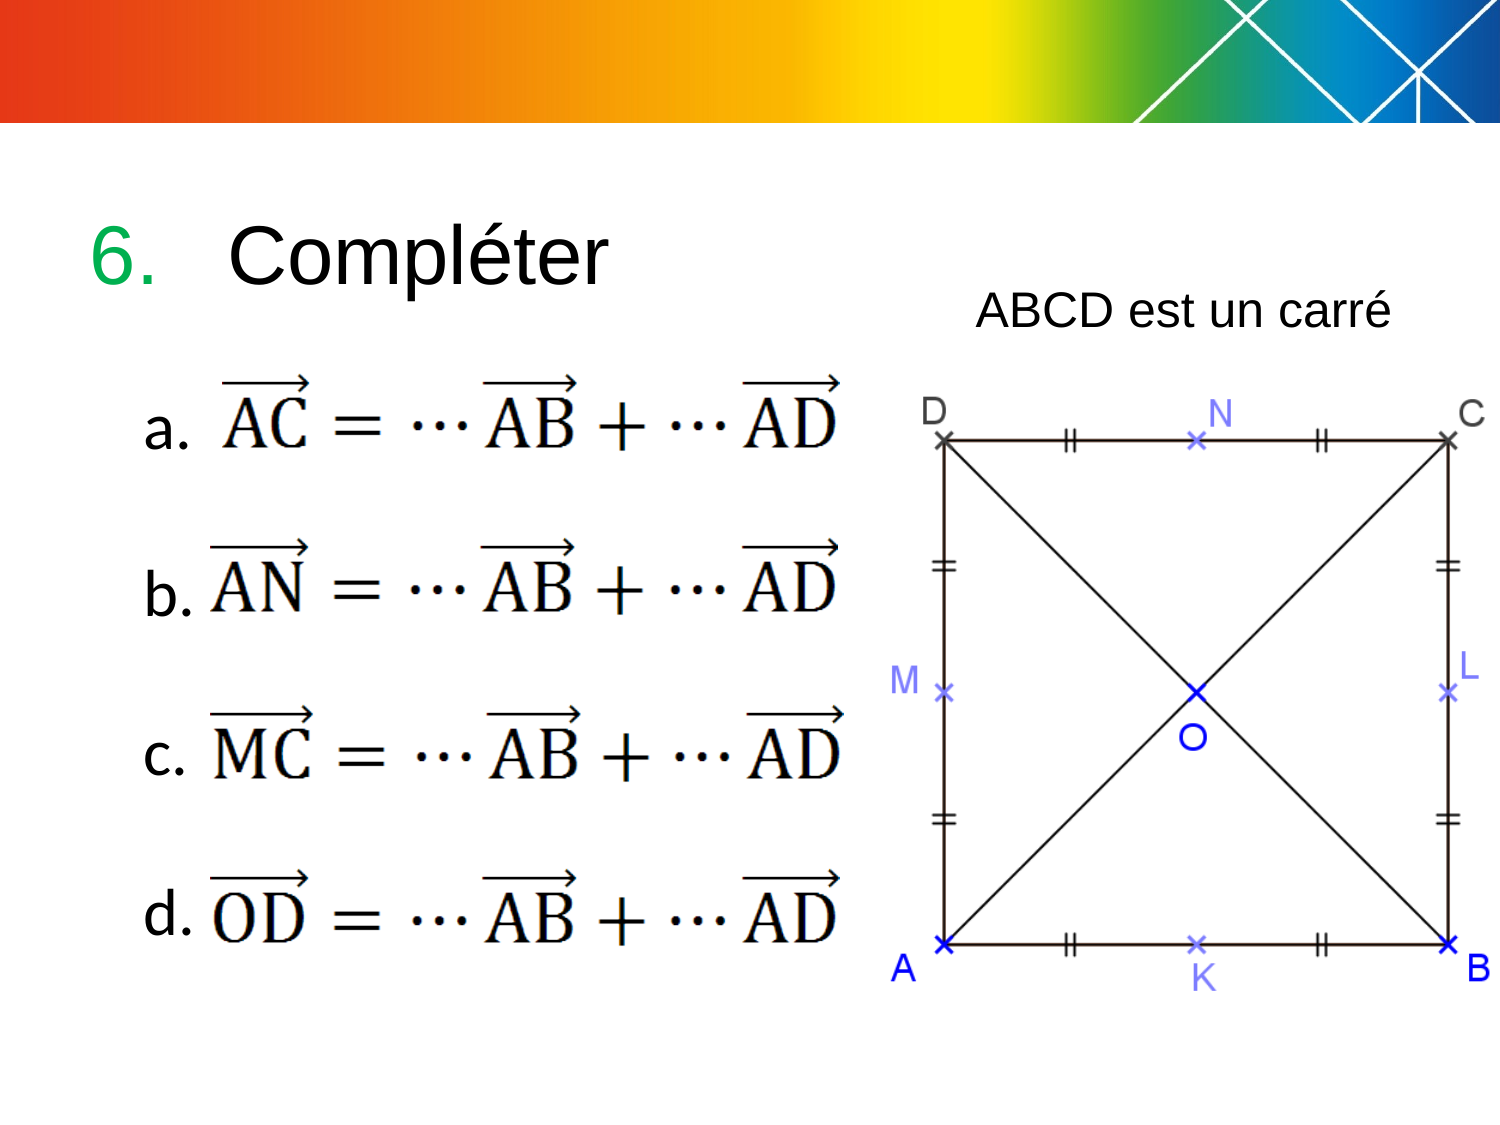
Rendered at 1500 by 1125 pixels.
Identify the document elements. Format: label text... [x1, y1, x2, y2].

picture [0, 0, 1359, 123]
picture [1340, 0, 1500, 123]
text_box Compléter [75, 164, 1500, 339]
picture [210, 858, 840, 973]
picture [222, 363, 840, 478]
text_box a. b. c. d. [128, 374, 685, 1037]
picture [210, 694, 844, 809]
picture [210, 527, 838, 642]
picture [867, 375, 1500, 1003]
text_box ABCD est un carré [960, 269, 1454, 345]
